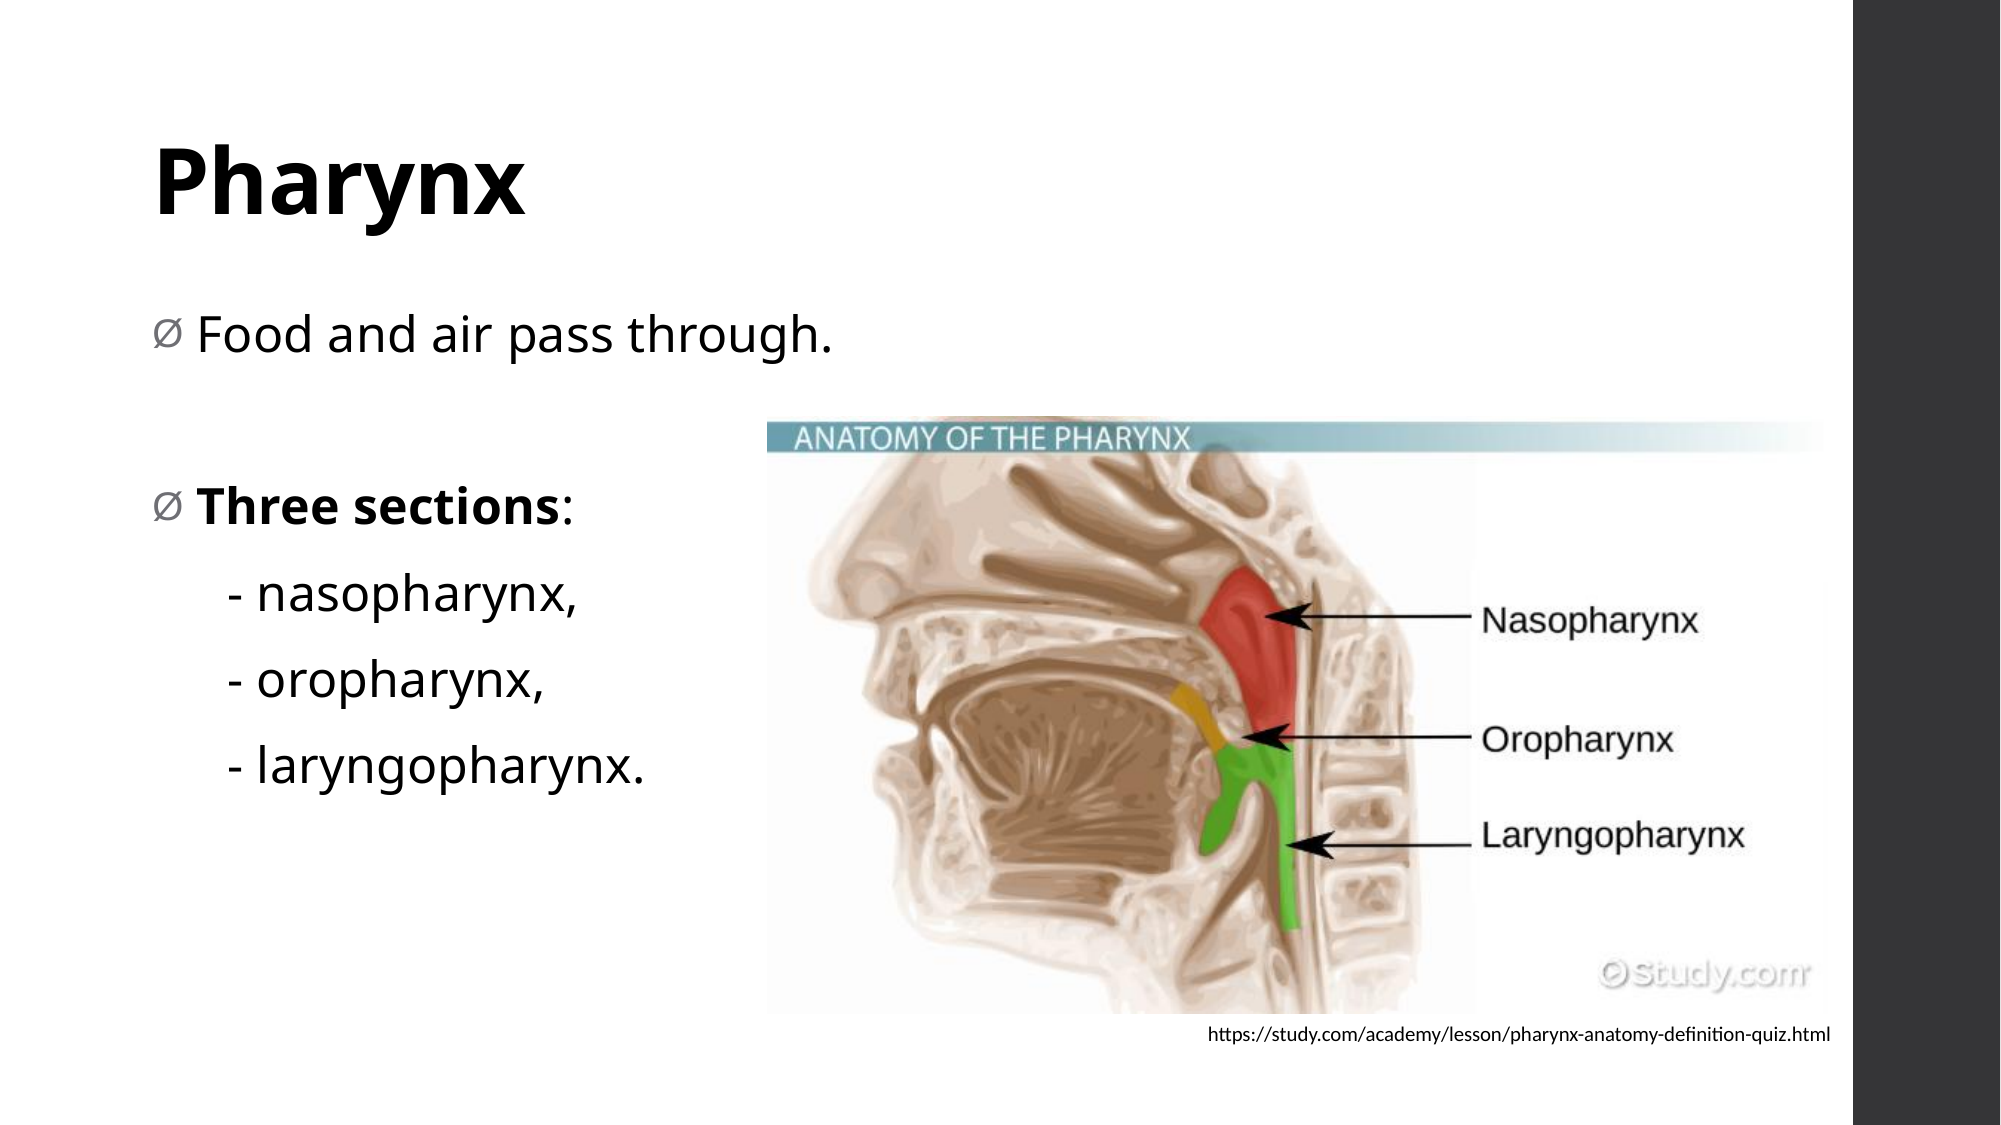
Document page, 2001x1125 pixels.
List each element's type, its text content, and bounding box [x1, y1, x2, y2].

text_box https://study.com/academy/lesson/pharynx-anatomy-definition-quiz.html [1192, 1013, 2000, 1054]
title Pharynx [137, 60, 1797, 242]
list Food and air pass through. Three sections: - nasopharynx, - oropharynx, - laryngopharynx. [137, 299, 1885, 1014]
picture [767, 416, 1828, 1014]
